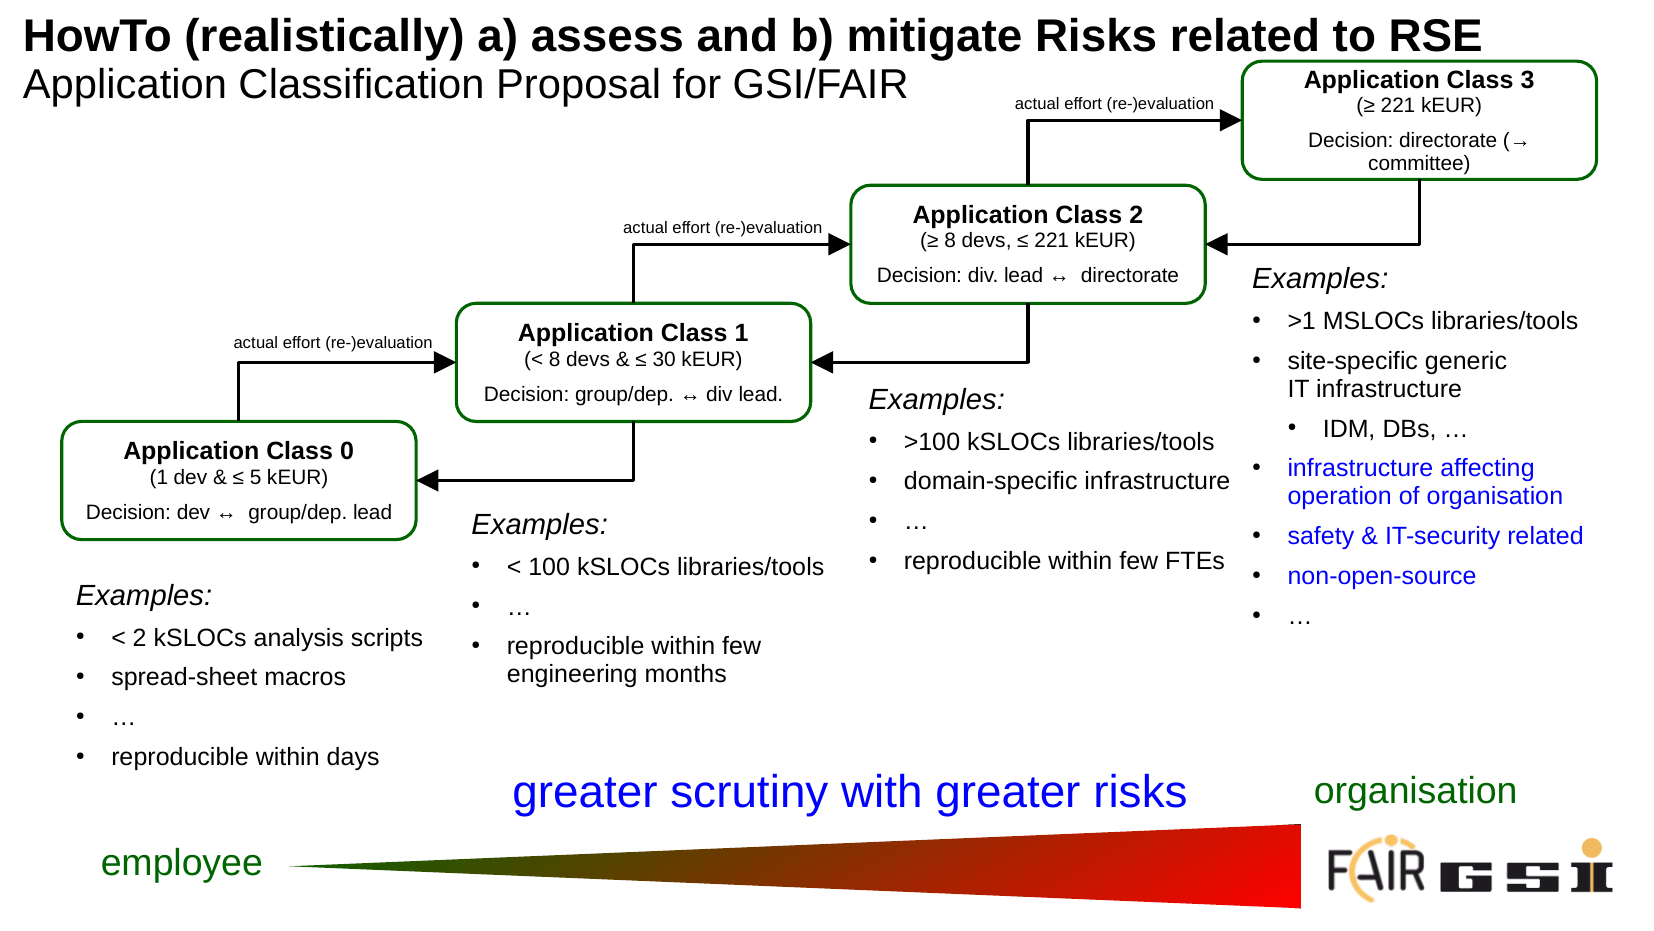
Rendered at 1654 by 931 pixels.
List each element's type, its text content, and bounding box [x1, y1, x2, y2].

text_box organisation [1299, 761, 1533, 819]
text_box Application Class 1 (< 8 devs & ≤ 30 kEUR) Decision: group/dep. ↔ div lead. [456, 303, 811, 422]
text_box Examples: < 100 kSLOCs libraries/tools … reproducible within few engineering months [456, 500, 841, 696]
text_box Examples: >100 kSLOCs libraries/tools domain-specific infrastructure … reproducible within few FTEs [853, 375, 1237, 583]
text_box Application Class 0 (1 dev & ≤ 5 kEUR) Decision: dev ↔ group/dep. lead [61, 421, 417, 540]
text_box employee [85, 834, 278, 891]
text_box actual effort (re-)evaluation [218, 325, 448, 360]
text_box Examples: < 2 kSLOCs analysis scripts spread-sheet macros … reproducible within days [61, 571, 439, 779]
text_box actual effort (re-)evaluation [1000, 108, 1230, 121]
text_box [289, 824, 1301, 909]
text_box Application Class 2 (≥ 8 devs, ≤ 221 kEUR) Decision: div. lead ↔ directorate [850, 185, 1206, 304]
text_box Application Class 3 (≥ 221 kEUR) Decision: directorate (→ committee) [1242, 108, 1597, 180]
title HowTo (realistically) a) assess and b) mitigate Risks related to RSE Application Classification Proposal for GSI/FAIR [22, 9, 1637, 108]
text_box actual effort (re-)evaluation [608, 210, 838, 245]
text_box Examples: >1 MSLOCs libraries/tools site-specific generic IT infrastructure IDM, DBs, … infrastructure affecting operation of organisation safety & IT-security related non-open-source … [1237, 254, 1622, 637]
picture [1439, 836, 1615, 895]
text_box greater scrutiny with greater risks [497, 758, 1204, 825]
picture [1328, 833, 1425, 904]
